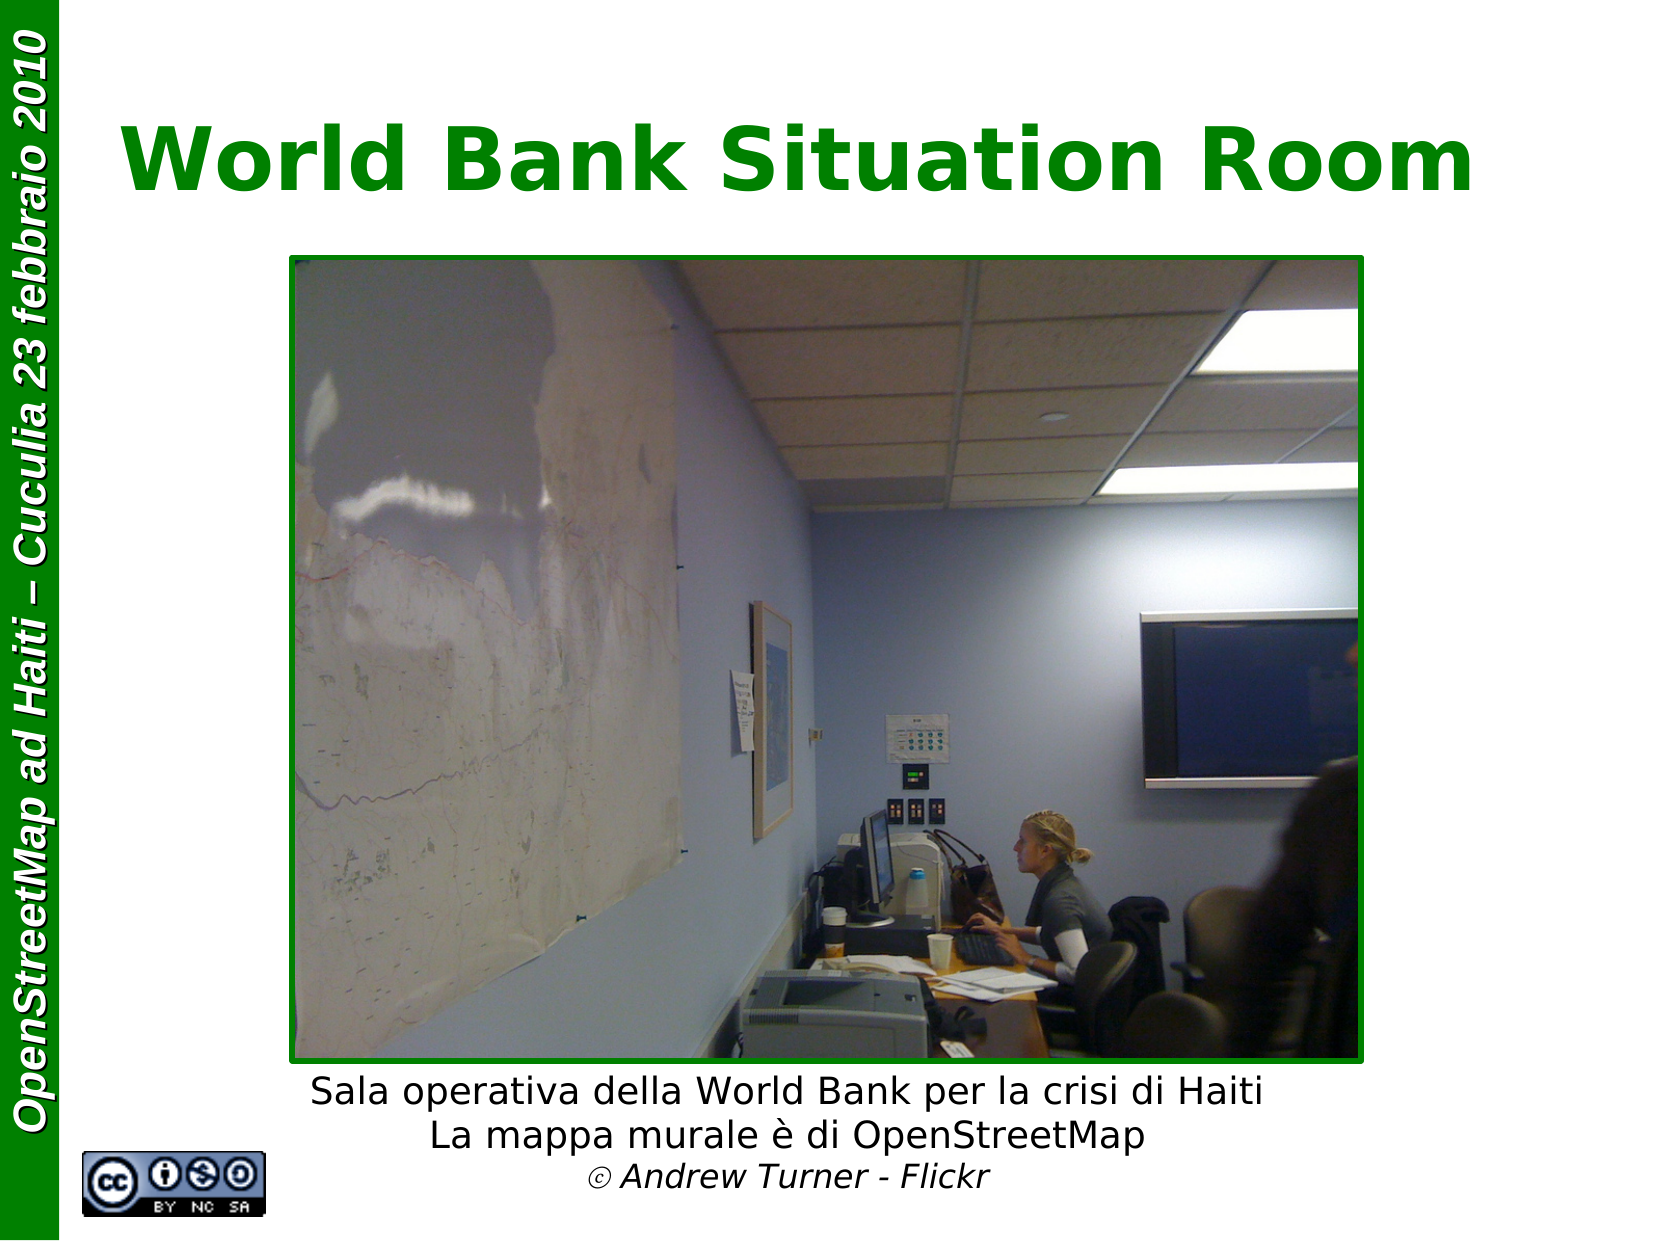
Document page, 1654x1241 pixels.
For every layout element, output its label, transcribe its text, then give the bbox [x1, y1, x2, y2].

title World Bank Situation Room [118, 64, 1506, 257]
picture [82, 1151, 266, 1217]
picture [295, 260, 1359, 1058]
text_box Sala operativa della World Bank per la crisi di Haiti La mappa murale è di OpenStreetMap ⓒ Andrew Turner - Flickr [295, 1062, 1359, 1204]
